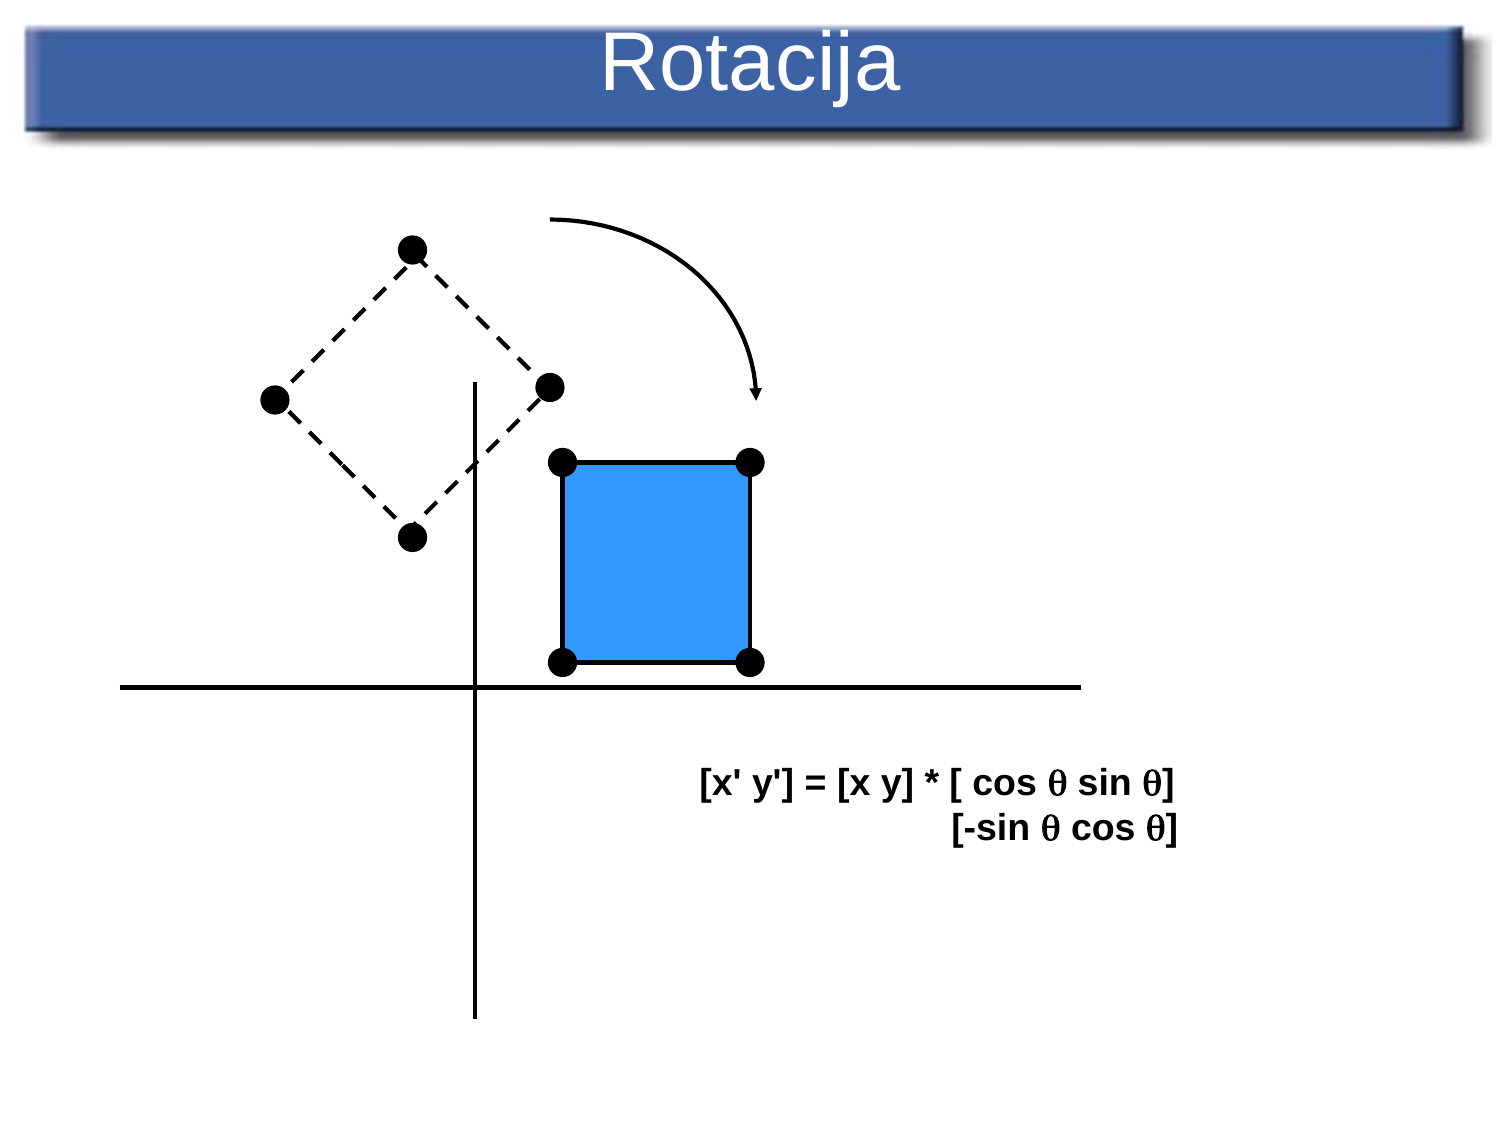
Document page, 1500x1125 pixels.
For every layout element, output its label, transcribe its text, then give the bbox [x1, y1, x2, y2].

text_box Rotacija [100, 0, 1400, 115]
text_box [x' y'] = [x y] * [ cos  sin ] [-sin  cos ] [673, 750, 1194, 855]
text_box [399, 237, 426, 263]
text_box [262, 387, 288, 413]
text_box [537, 374, 563, 400]
text_box [399, 524, 426, 550]
text_box [549, 449, 763, 676]
picture [23, 23, 1492, 151]
